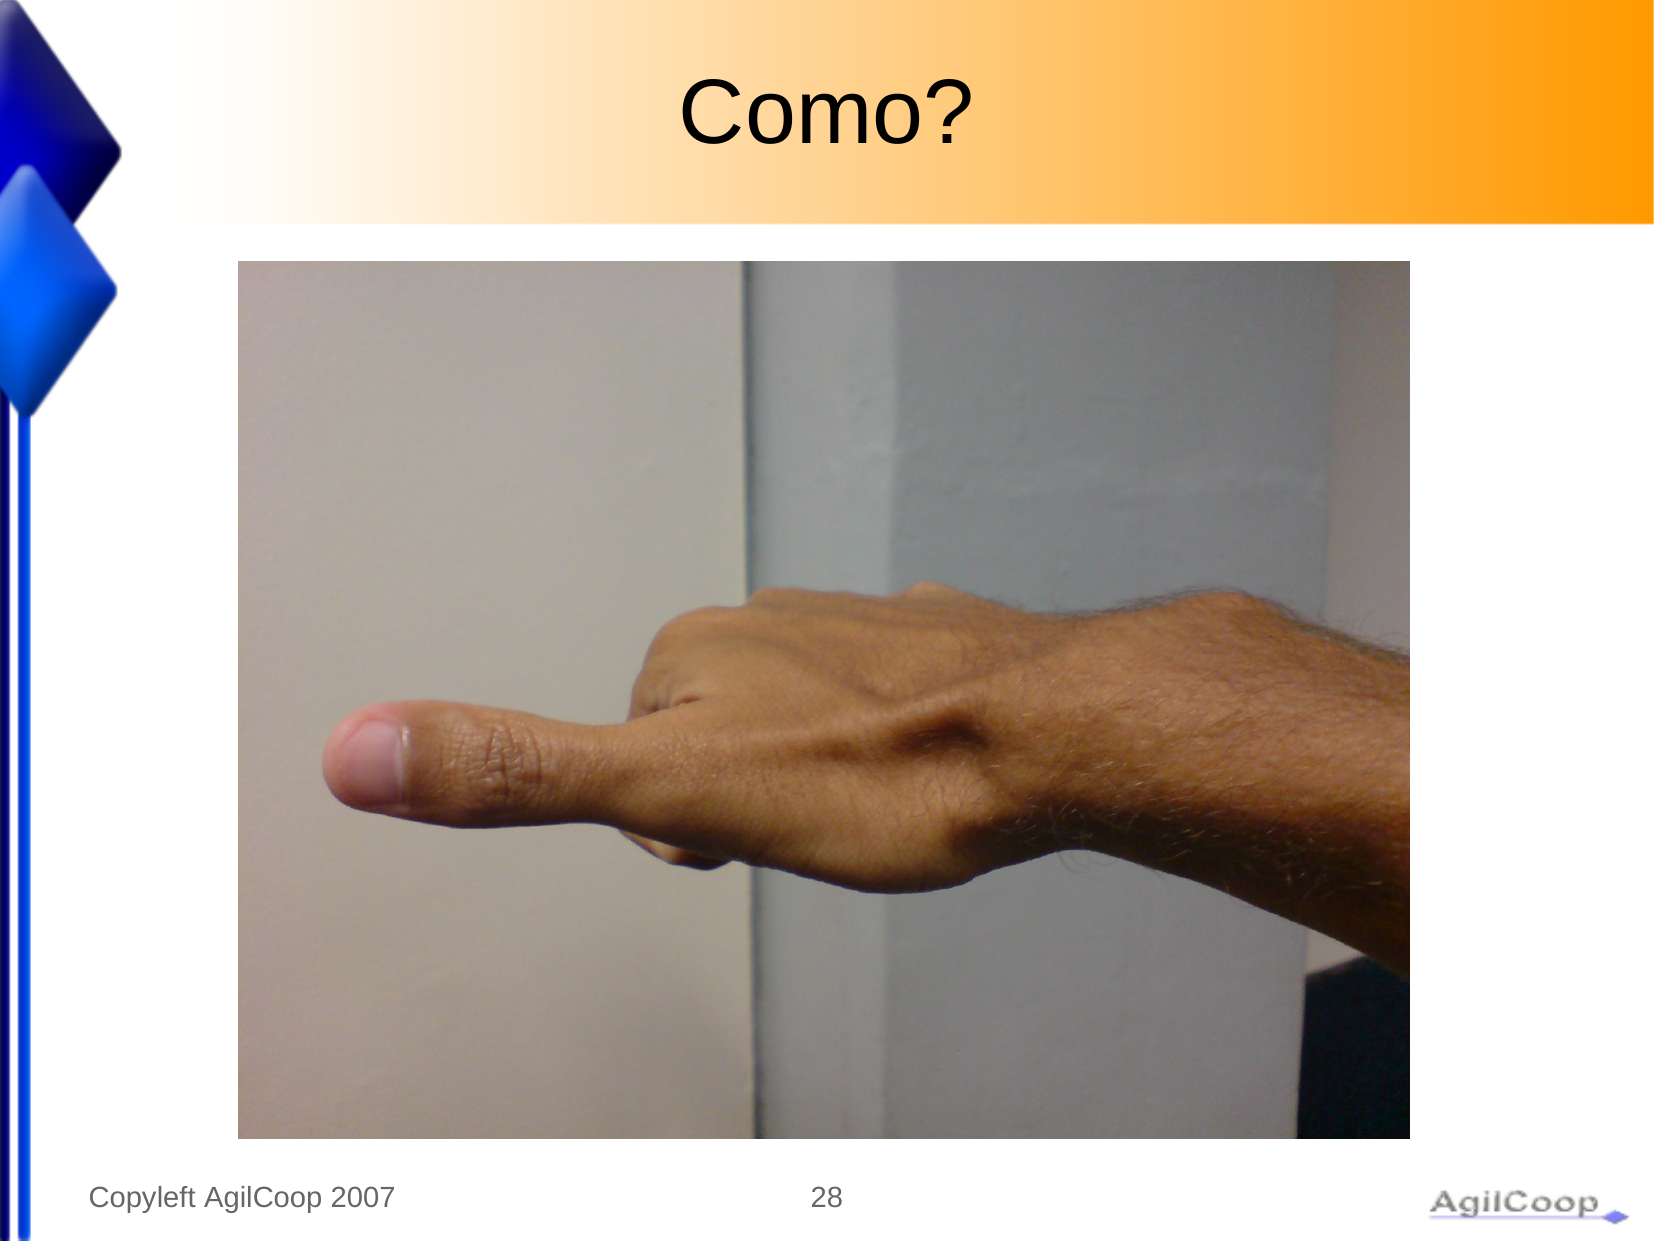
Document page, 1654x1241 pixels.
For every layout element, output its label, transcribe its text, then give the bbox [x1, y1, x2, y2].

picture [0, 0, 1654, 1241]
title Como? [82, 8, 1571, 216]
